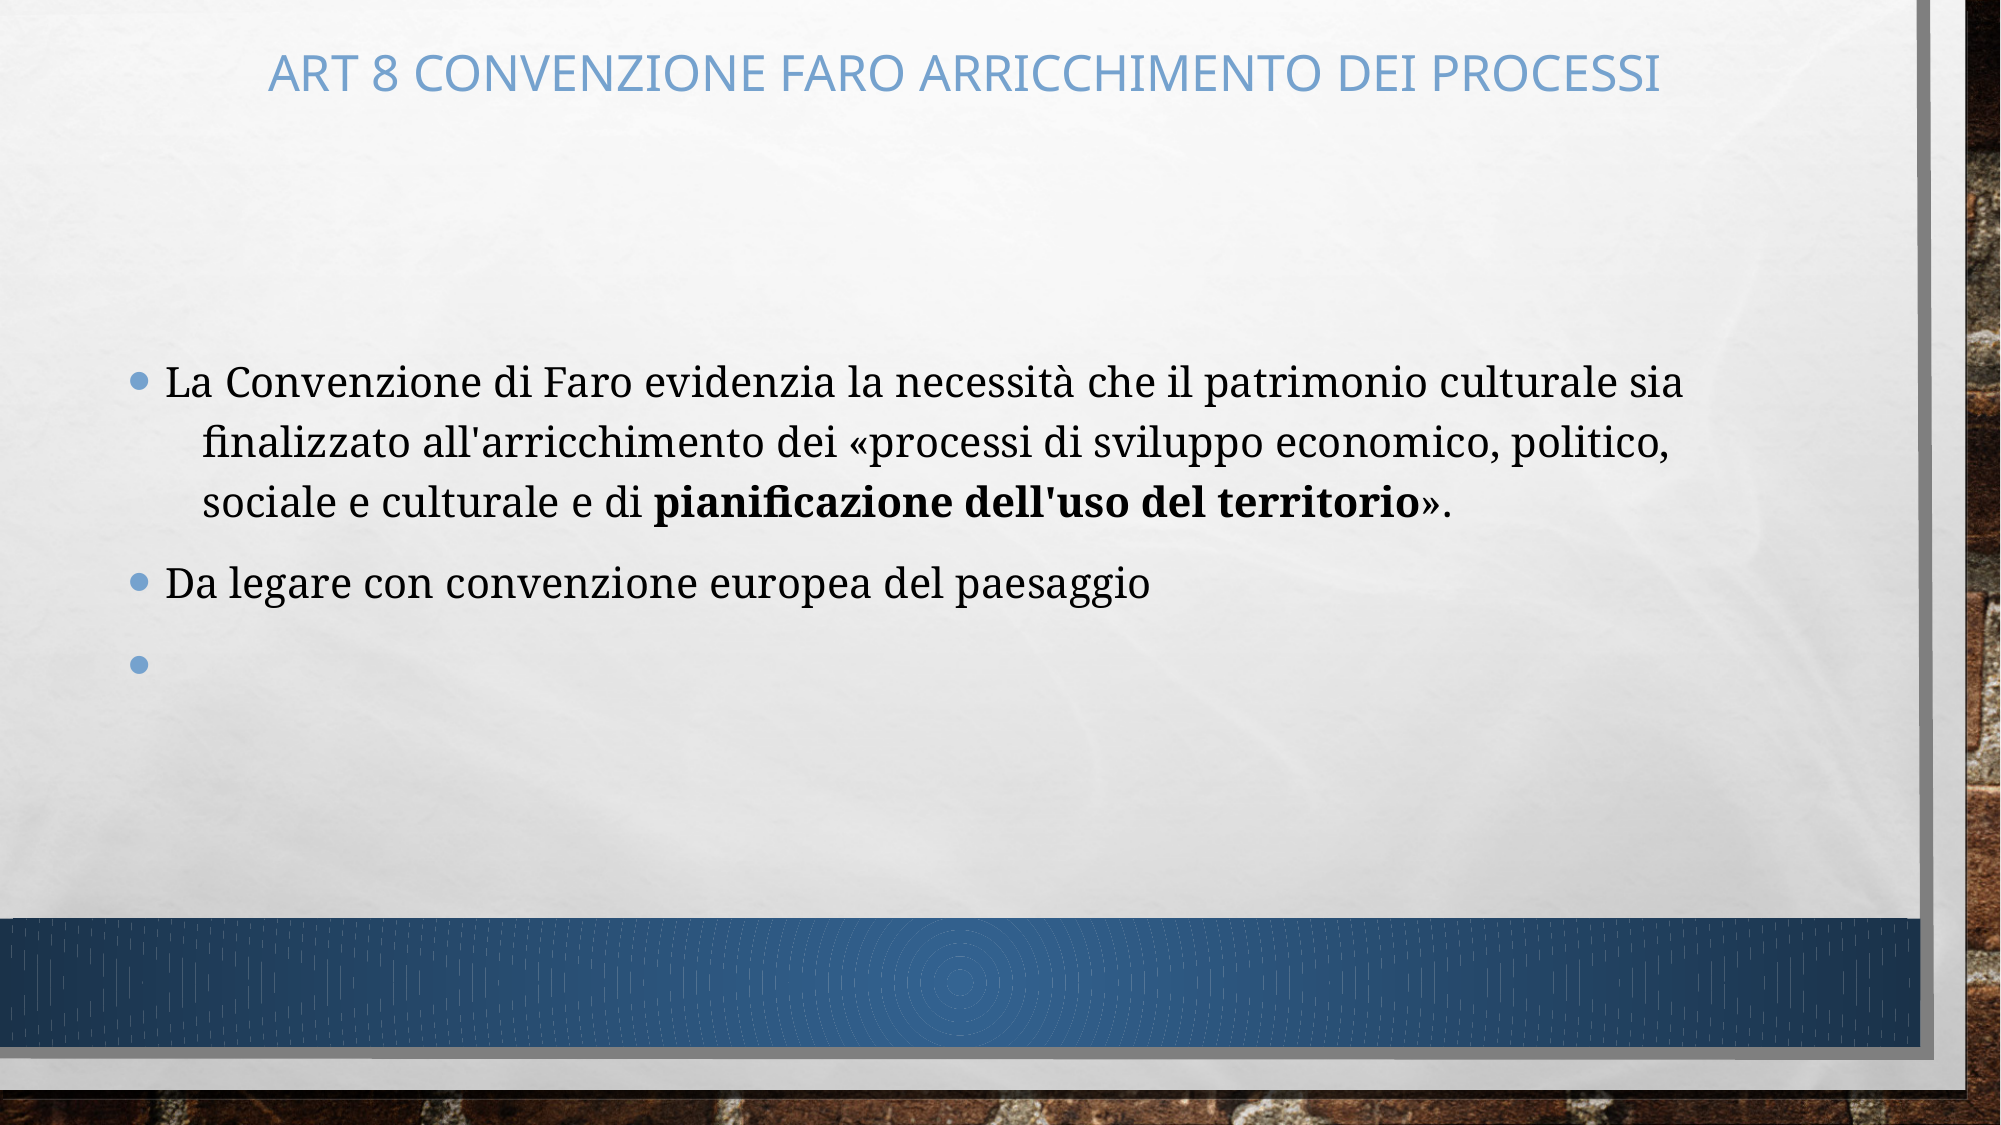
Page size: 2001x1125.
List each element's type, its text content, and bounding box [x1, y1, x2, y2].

list La Convenzione di Faro evidenzia la necessità che il patrimonio culturale sia finalizzato all'arricchimento dei «processi di sviluppo economico, politico, sociale e culturale e di pianificazione dell'uso del territorio». Da legare con convenzione europea del paesaggio [112, 166, 1818, 882]
title Art 8 convenzione Faro arricchimento dei processi [112, 27, 1819, 124]
